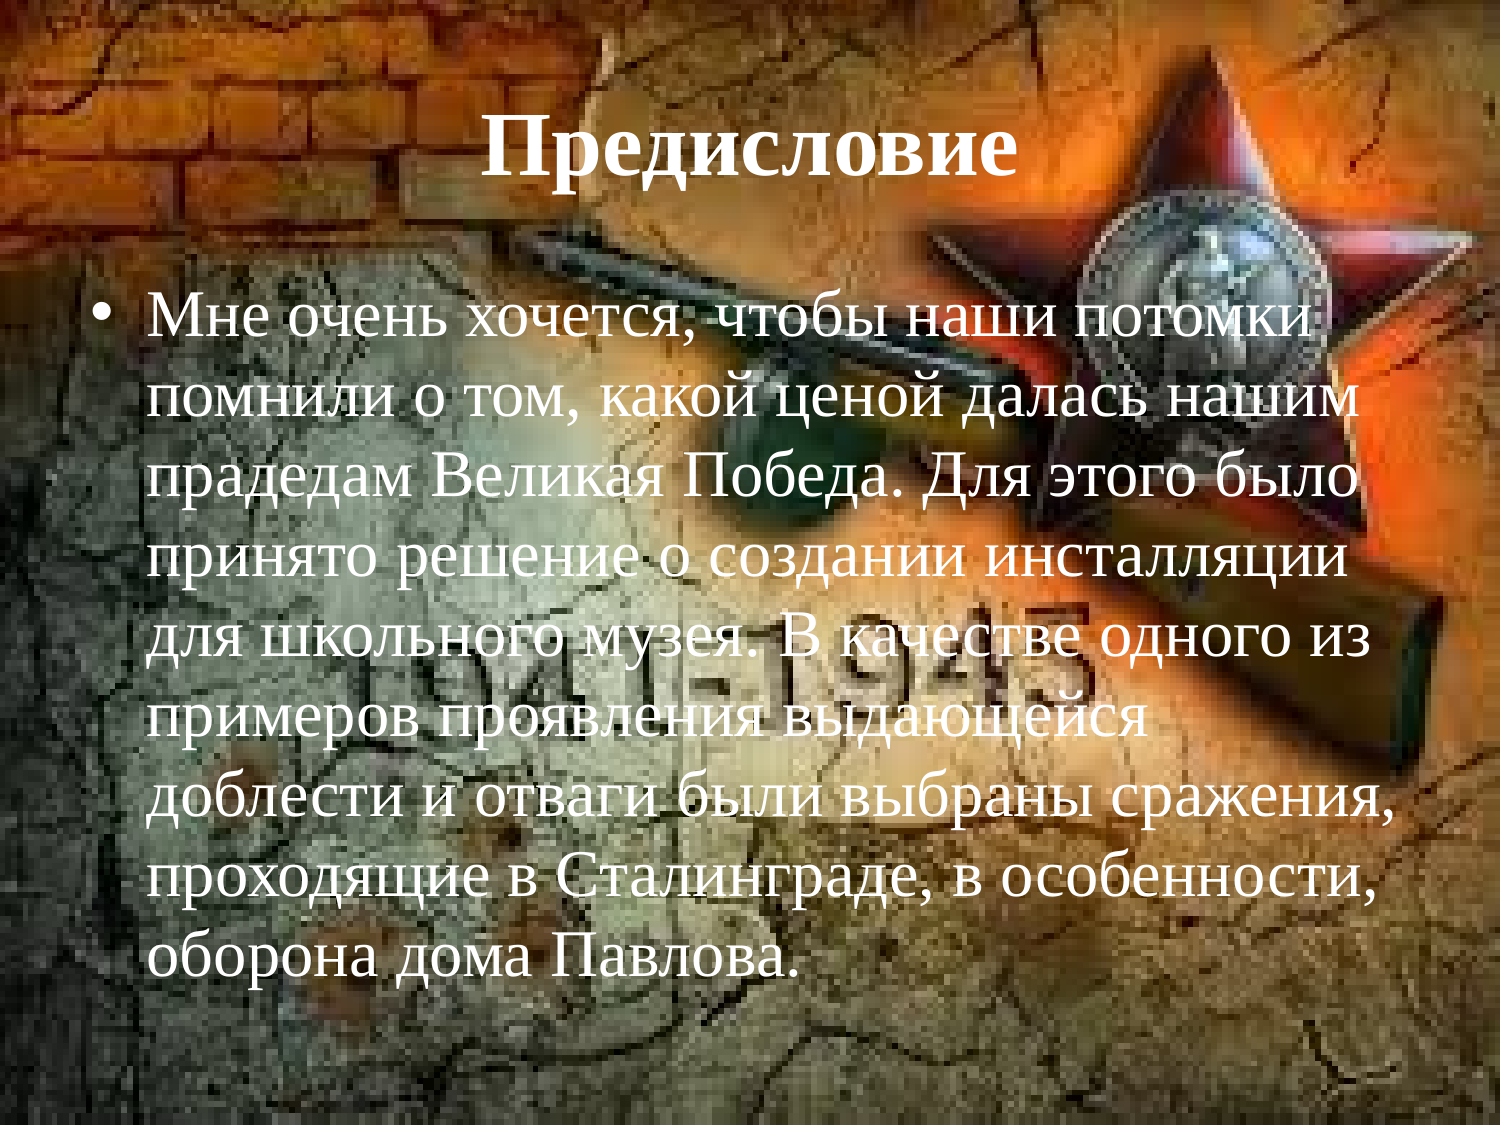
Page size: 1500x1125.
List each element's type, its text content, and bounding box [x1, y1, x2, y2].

list Мне очень хочется, чтобы наши потомки помнили о том, какой ценой далась нашим прадедам Великая Победа. Для этого было принято решение о создании инсталляции для школьного музея. В качестве одного из примеров проявления выдающейся доблести и отваги были выбраны сражения, проходящие в Сталинграде, в особенности, оборона дома Павлова. [75, 262, 1425, 1005]
title Предисловие [75, 45, 1425, 233]
picture [0, 0, 1500, 1125]
